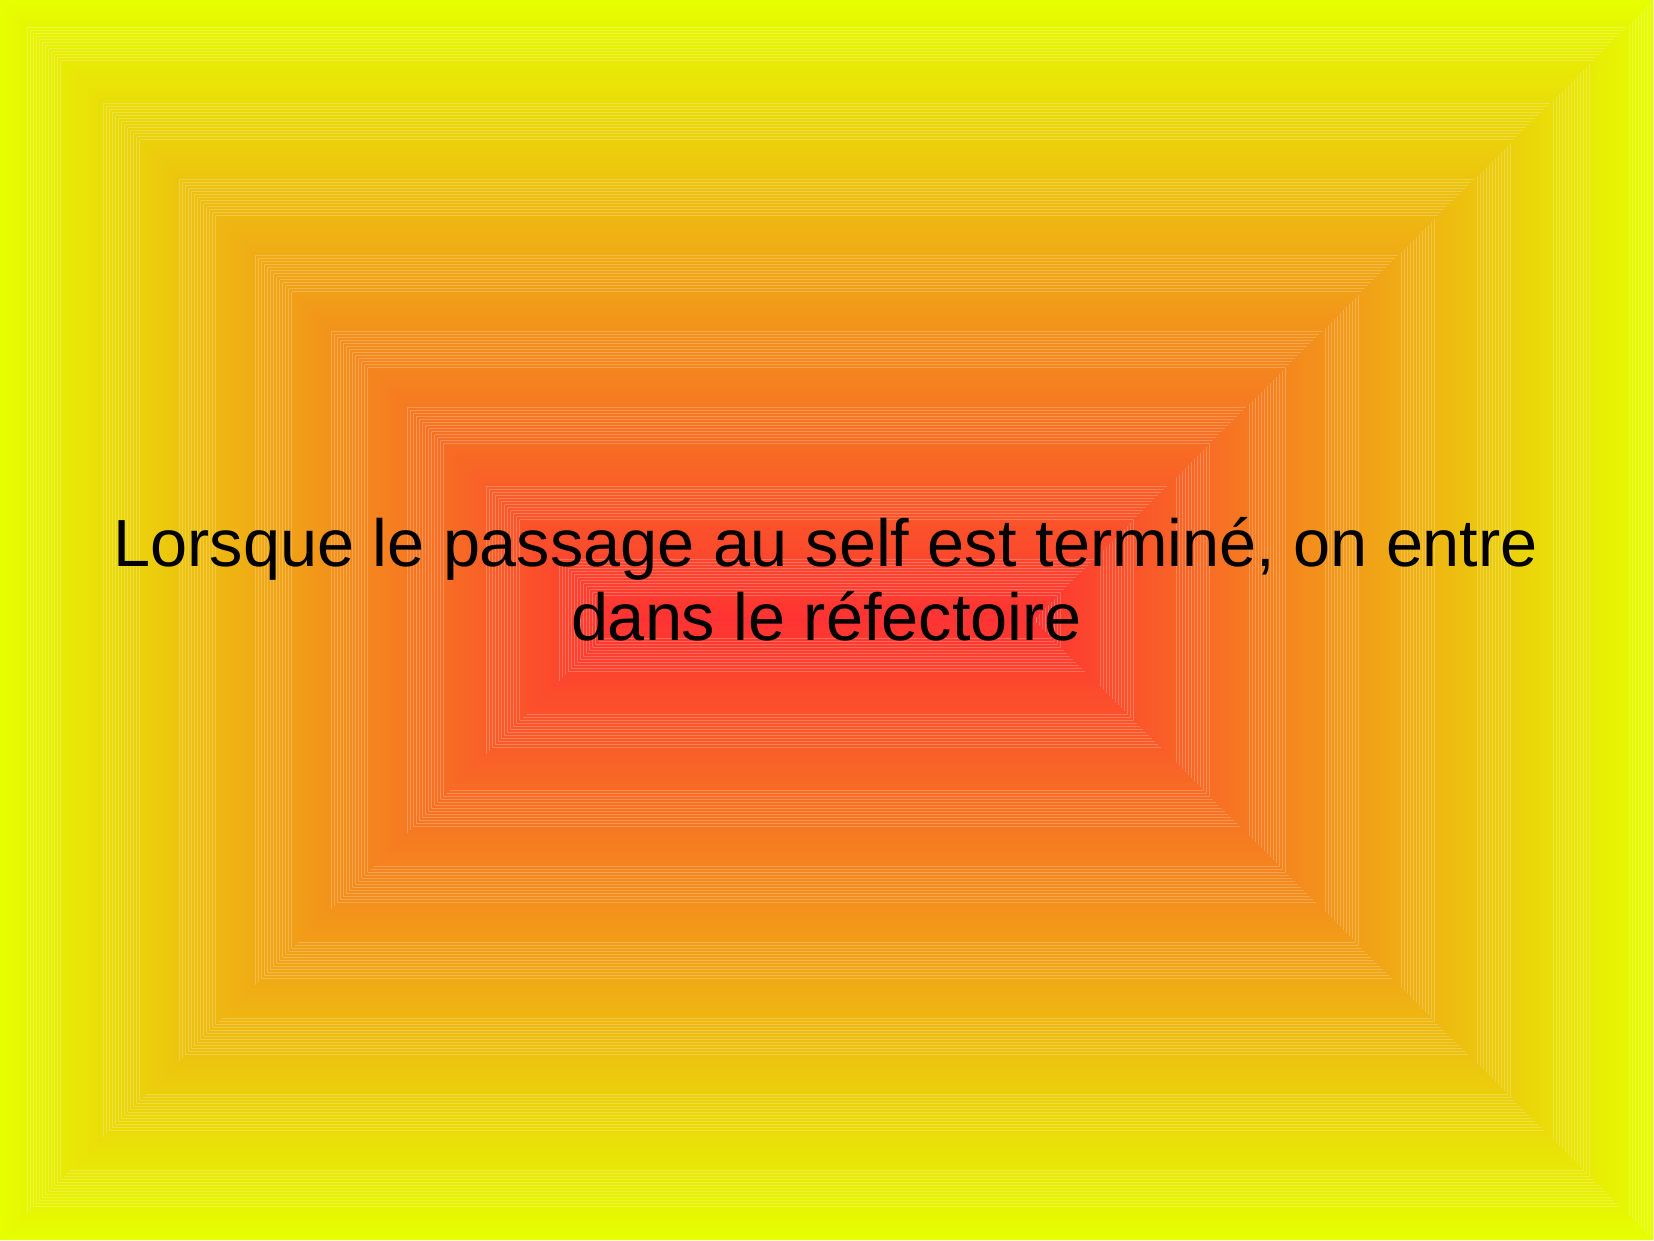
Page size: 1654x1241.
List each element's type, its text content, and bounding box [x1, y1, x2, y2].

text_box Lorsque le passage au self est terminé, on entre dans le réfectoire [82, 49, 1571, 1109]
